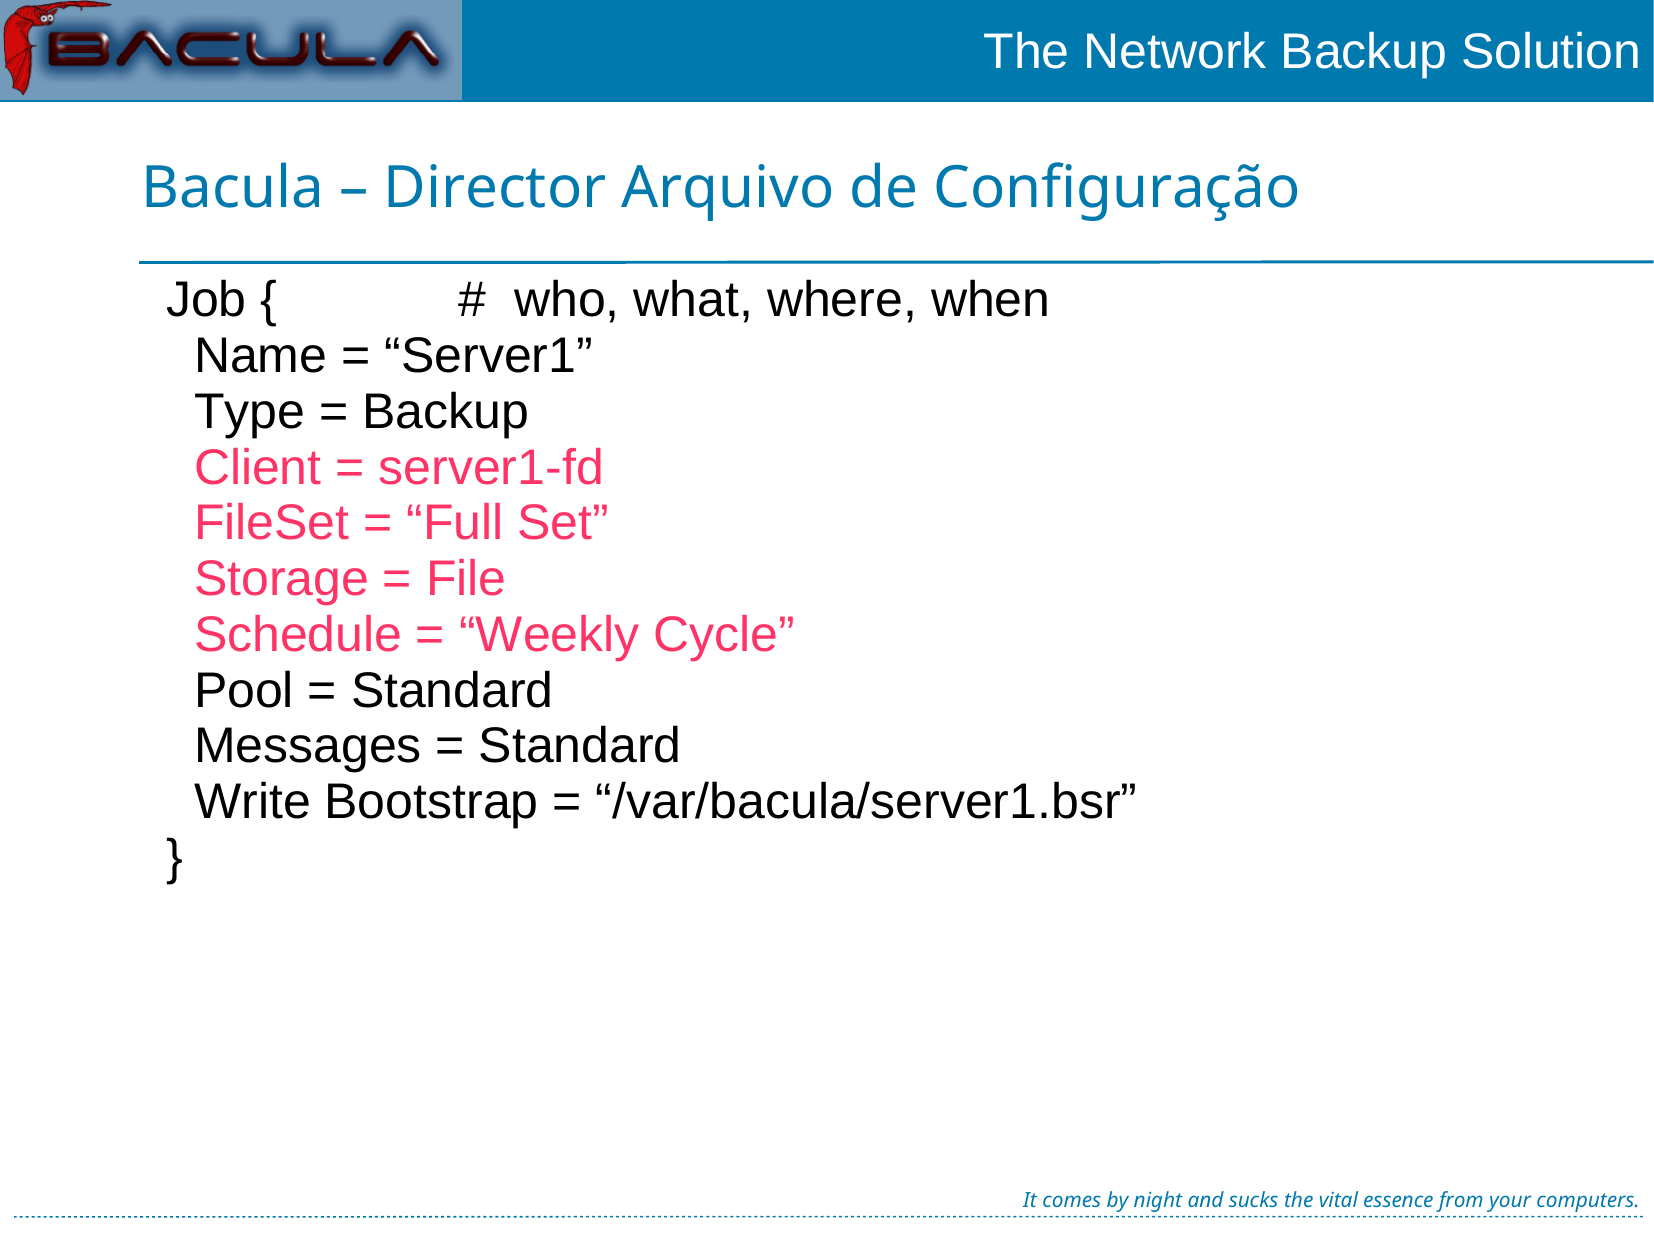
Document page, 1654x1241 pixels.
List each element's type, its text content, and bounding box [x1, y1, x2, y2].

title Bacula – Director Arquivo de Configuração [141, 112, 1501, 226]
list Job { # who, what, where, when Name = “Server1” Type = Backup Client = server1-fd FileSet = “Full Set” Storage = File Schedule = “Weekly Cycle” Pool = Standard Messages = Standard Write Bootstrap = “/var/bacula/server1.bsr” } [107, 271, 1501, 1023]
picture [0, 0, 461, 99]
